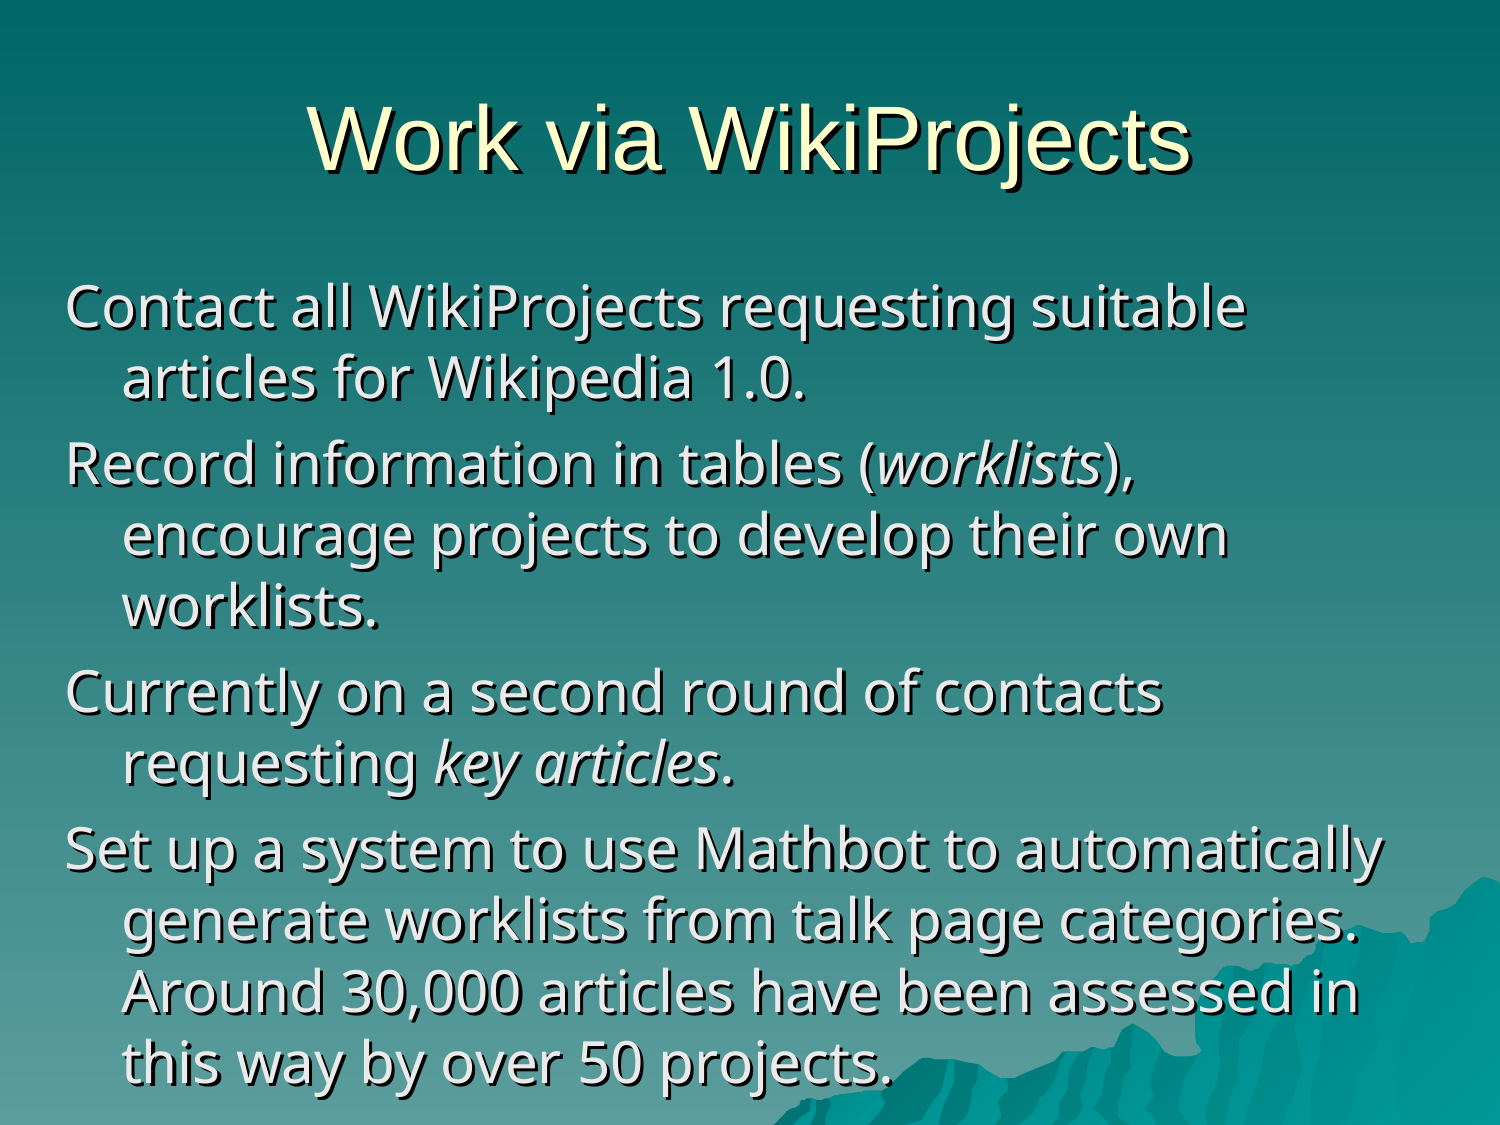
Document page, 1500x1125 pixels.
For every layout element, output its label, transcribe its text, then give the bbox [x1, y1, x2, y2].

title Work via WikiProjects [75, 45, 1426, 233]
list Contact all WikiProjects requesting suitable articles for Wikipedia 1.0. Record information in tables (worklists), encourage projects to develop their own worklists. Currently on a second round of contacts requesting key articles. Set up a system to use Mathbot to automatically generate worklists from talk page categories. Around 30,000 articles have been assessed in this way by over 50 projects. [50, 262, 1450, 1125]
